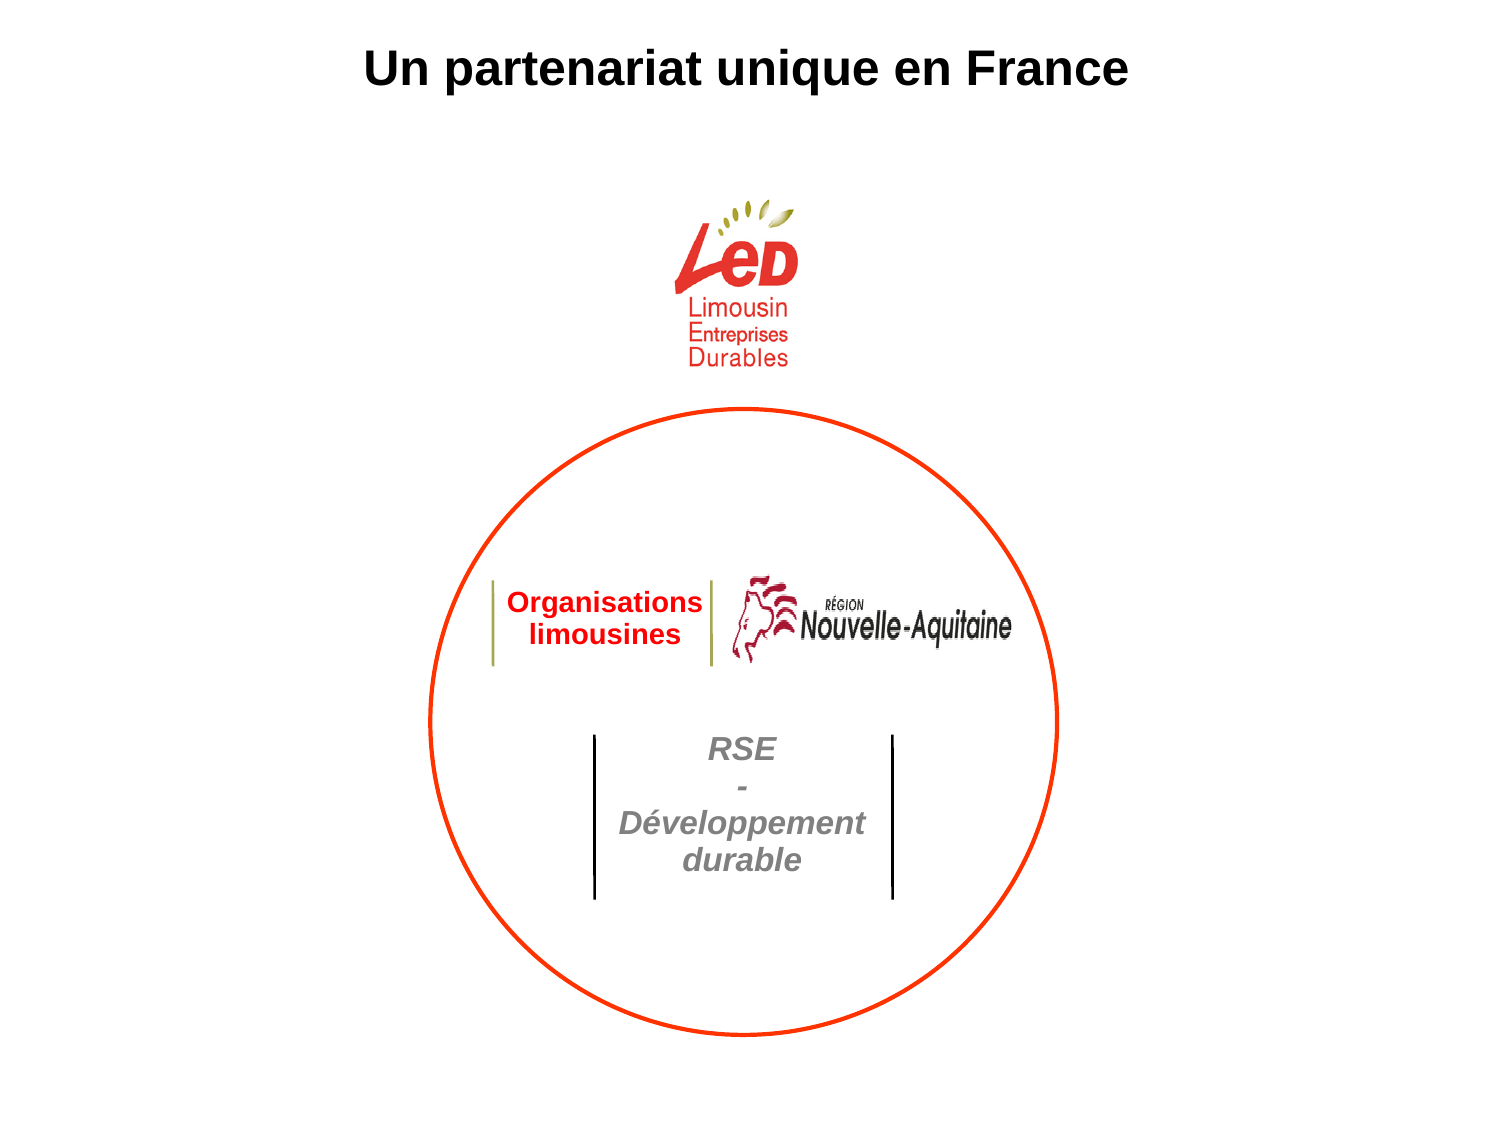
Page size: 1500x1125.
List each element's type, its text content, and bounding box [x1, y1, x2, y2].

text_box Organisations limousines [481, 578, 720, 659]
picture [662, 184, 822, 398]
text_box RSE - Développement durable [591, 722, 893, 886]
picture [720, 555, 1019, 686]
text_box Un partenariat unique en France [14, 32, 1480, 104]
